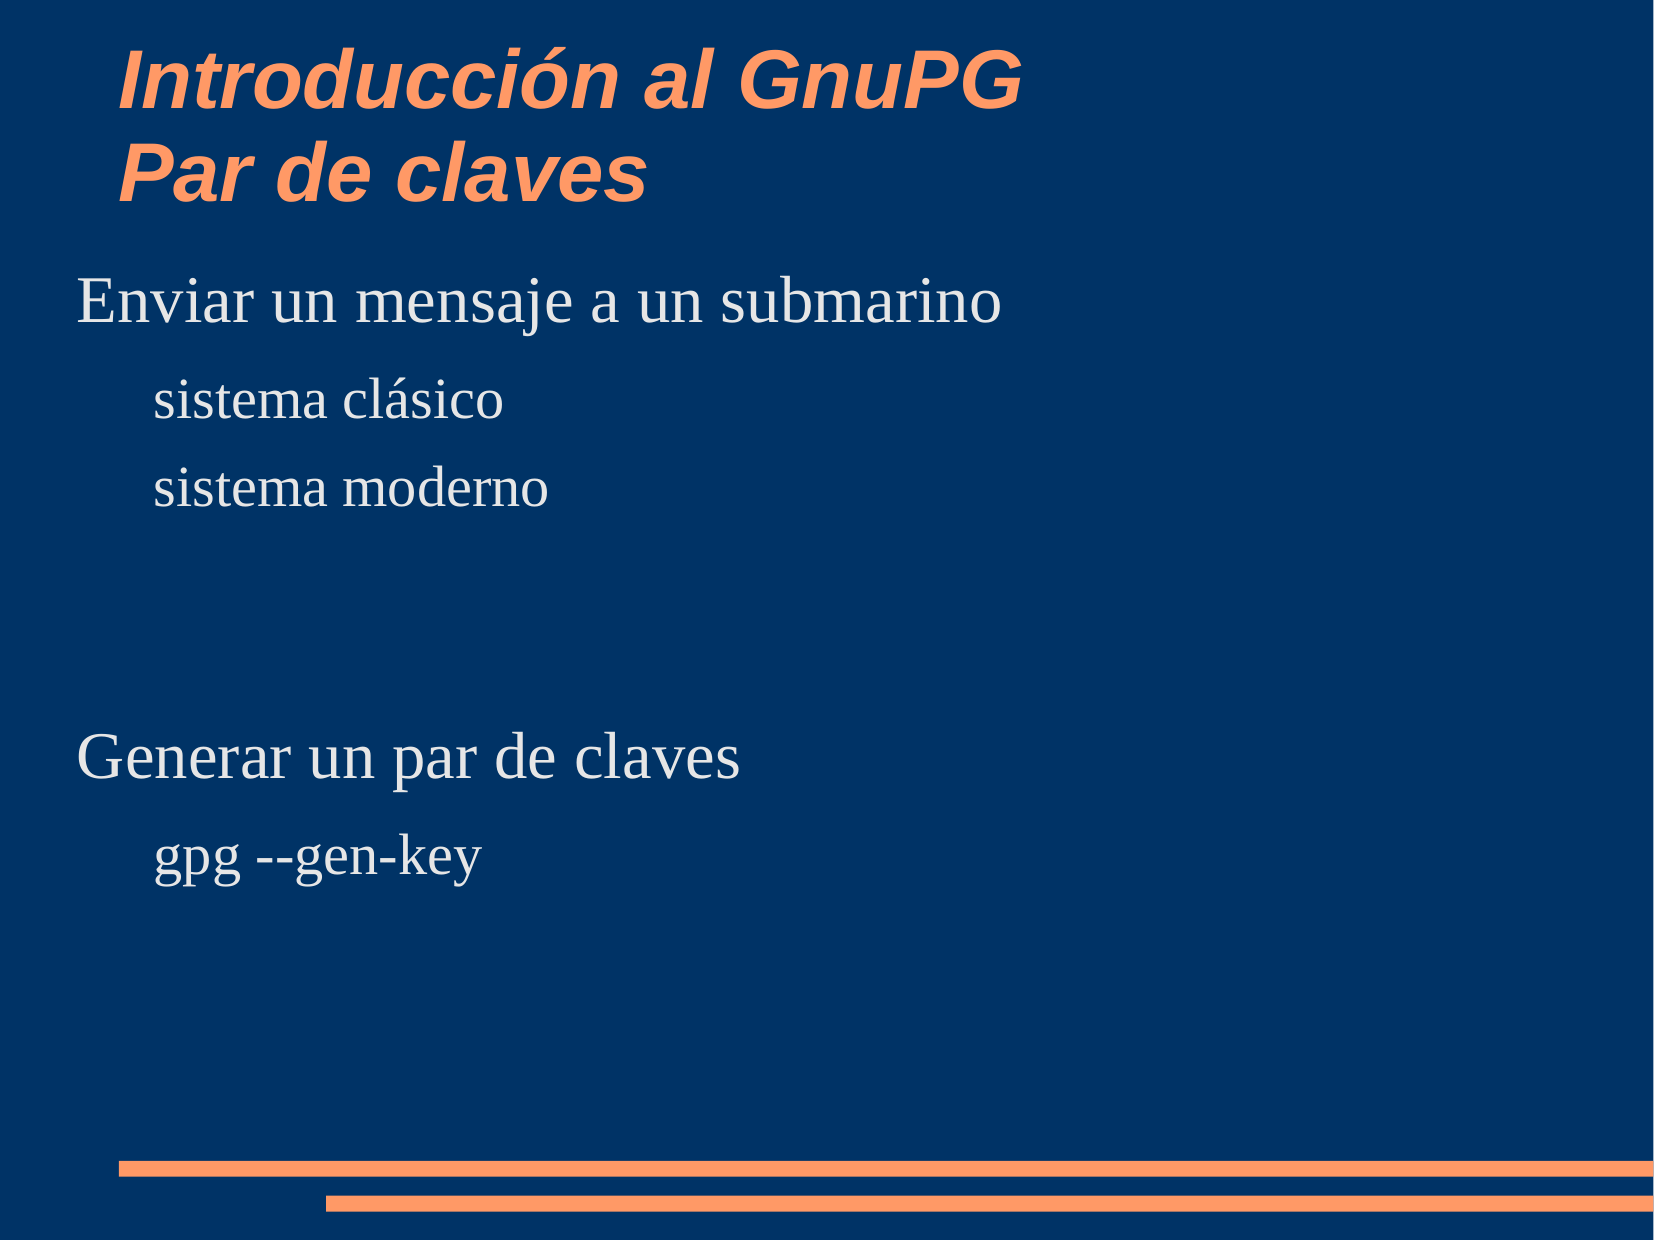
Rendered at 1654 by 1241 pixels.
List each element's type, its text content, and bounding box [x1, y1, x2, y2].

list Enviar un mensaje a un submarino sistema clásico sistema moderno Generar un par de claves gpg --gen-key [59, 262, 1536, 1241]
title Introducción al GnuPG Par de claves [118, 29, 1531, 224]
